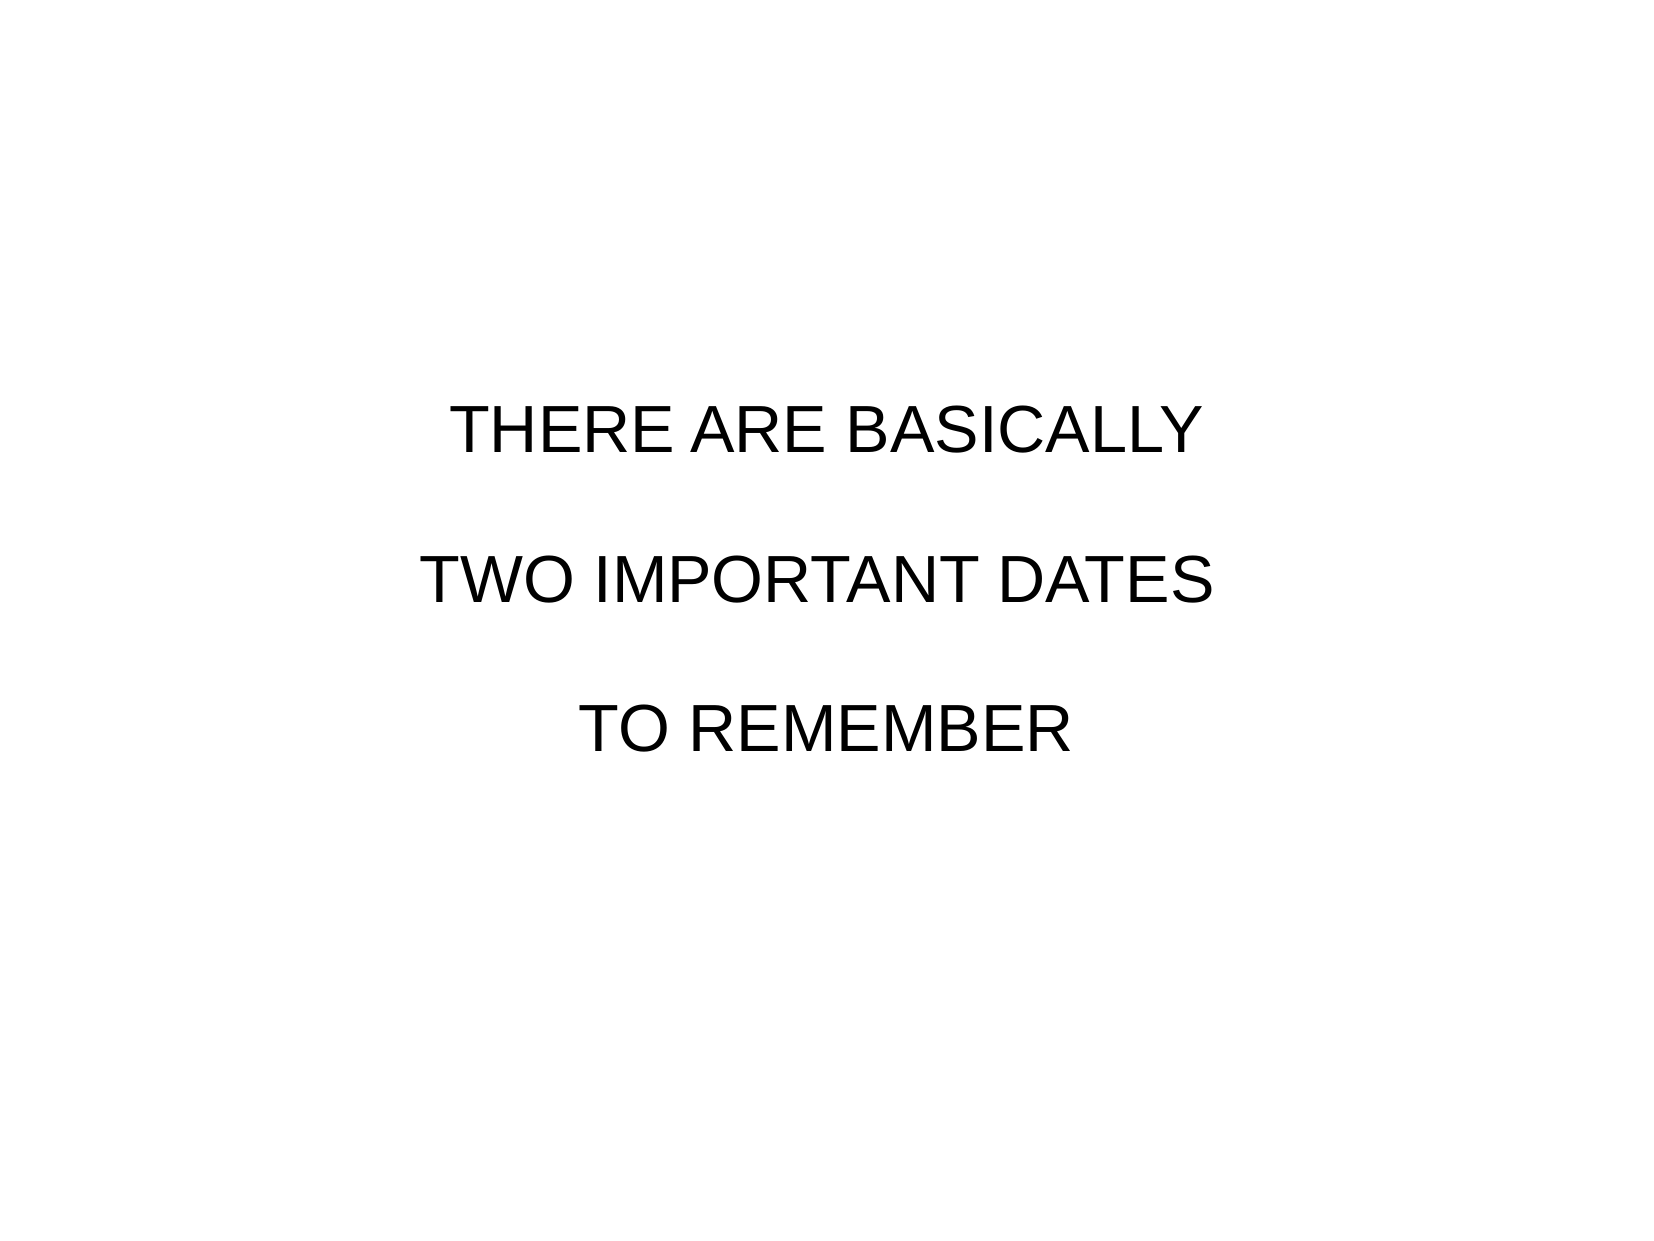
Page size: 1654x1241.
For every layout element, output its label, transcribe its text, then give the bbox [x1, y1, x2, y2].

subtitle THERE ARE BASICALLY TWO IMPORTANT DATES TO REMEMBER [82, 49, 1571, 1109]
